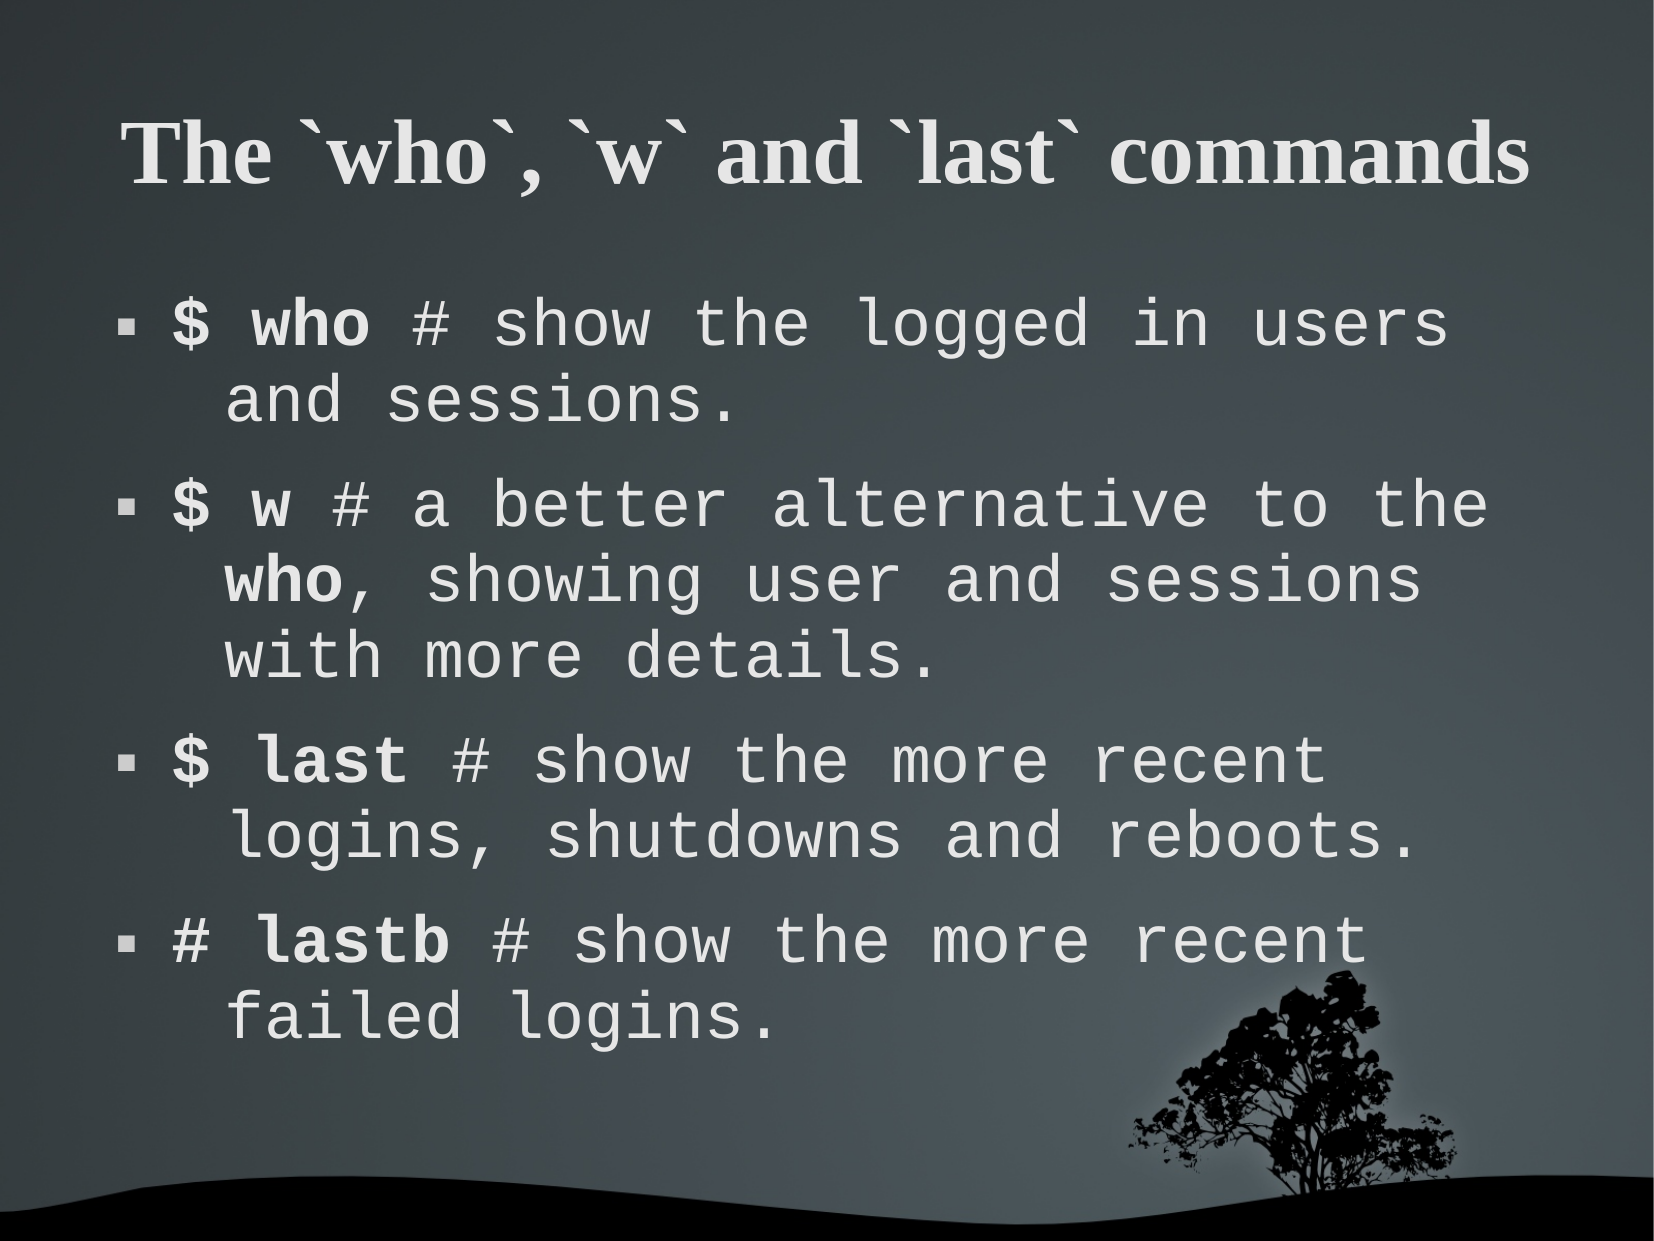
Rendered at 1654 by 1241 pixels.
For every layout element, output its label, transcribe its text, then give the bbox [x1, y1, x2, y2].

picture [0, 0, 1654, 1241]
title The `who`, `w` and `last` commands [82, 49, 1571, 257]
list $ who # show the logged in users and sessions. $ w # a better alternative to the who, showing user and sessions with more details. $ last # show the more recent logins, shutdowns and reboots. # lastb # show the more recent failed logins. [82, 290, 1571, 1109]
